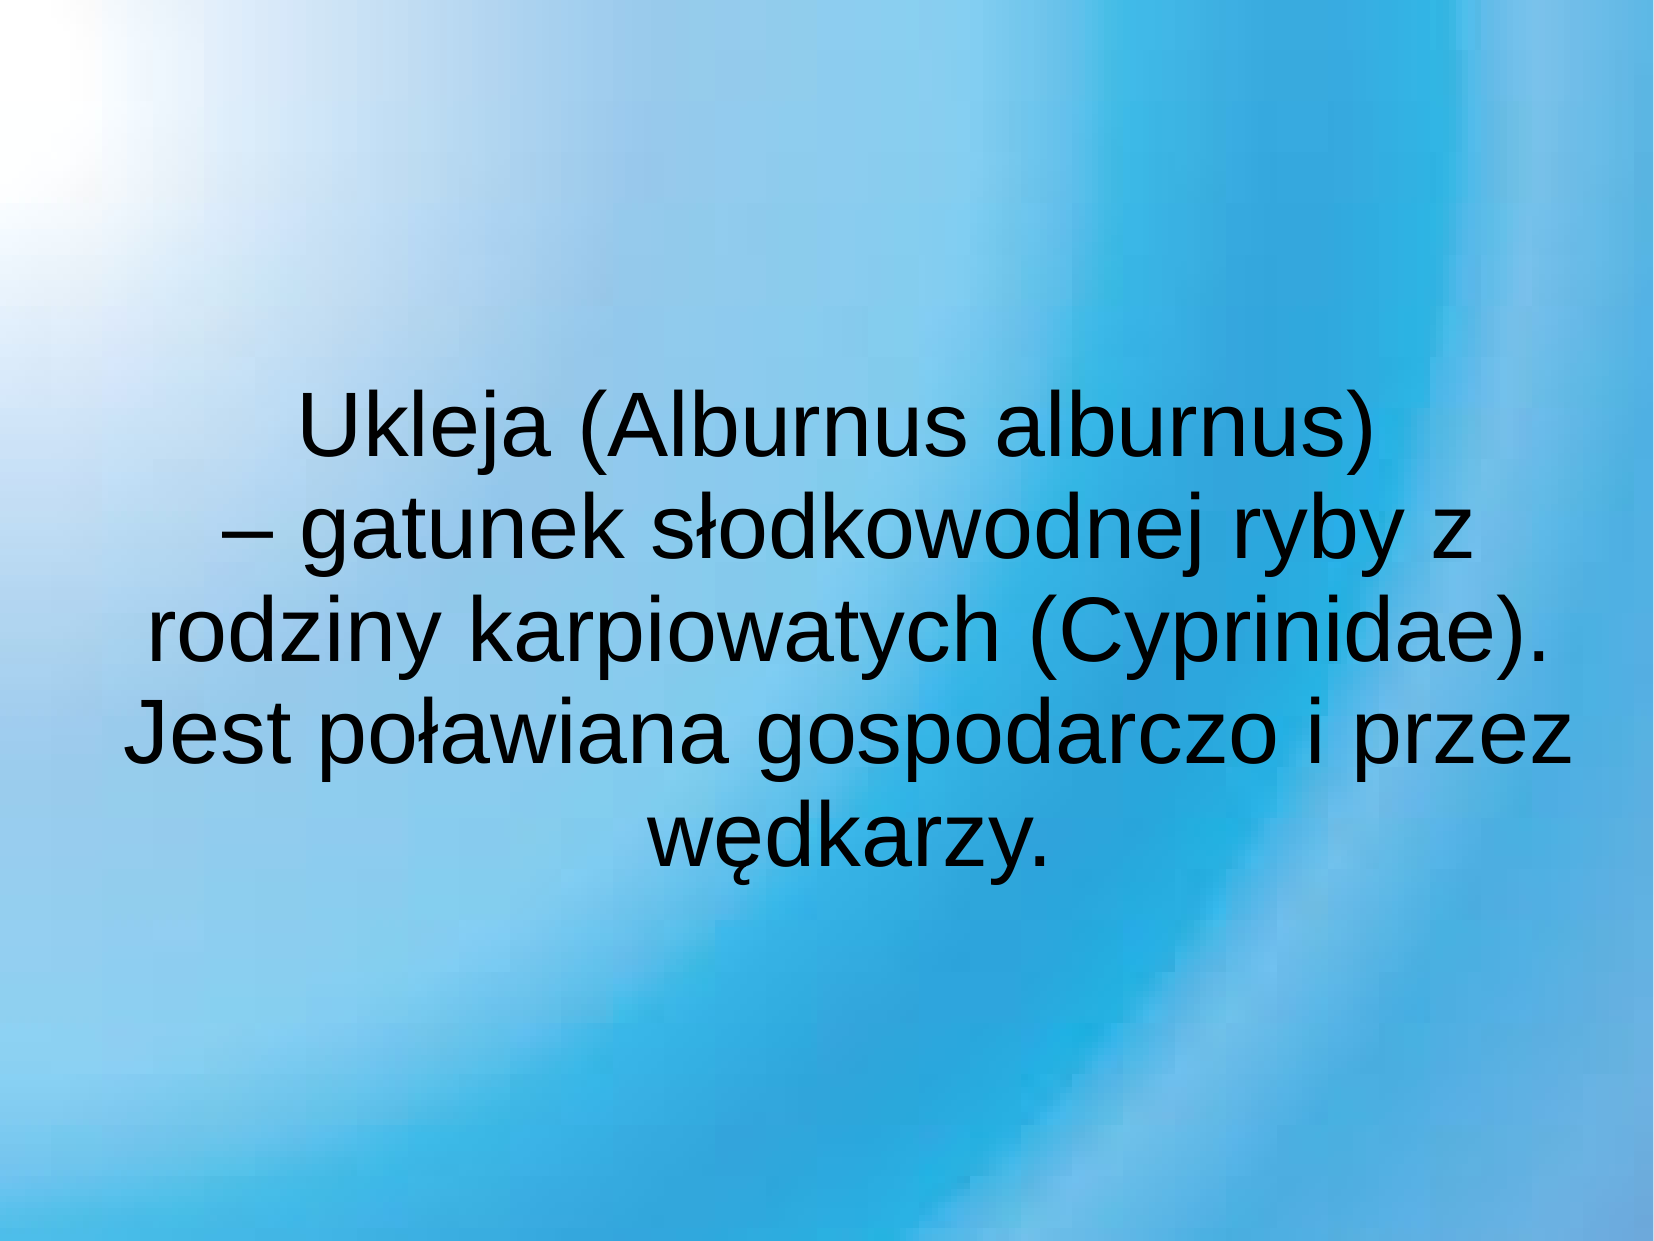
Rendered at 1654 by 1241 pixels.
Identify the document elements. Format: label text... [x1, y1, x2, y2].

picture [0, 0, 1654, 1241]
title Ukleja (Alburnus alburnus) – gatunek słodkowodnej ryby z rodziny karpiowatych (Cyprinidae). Jest poławiana gospodarczo i przez wędkarzy. [106, 373, 1595, 886]
